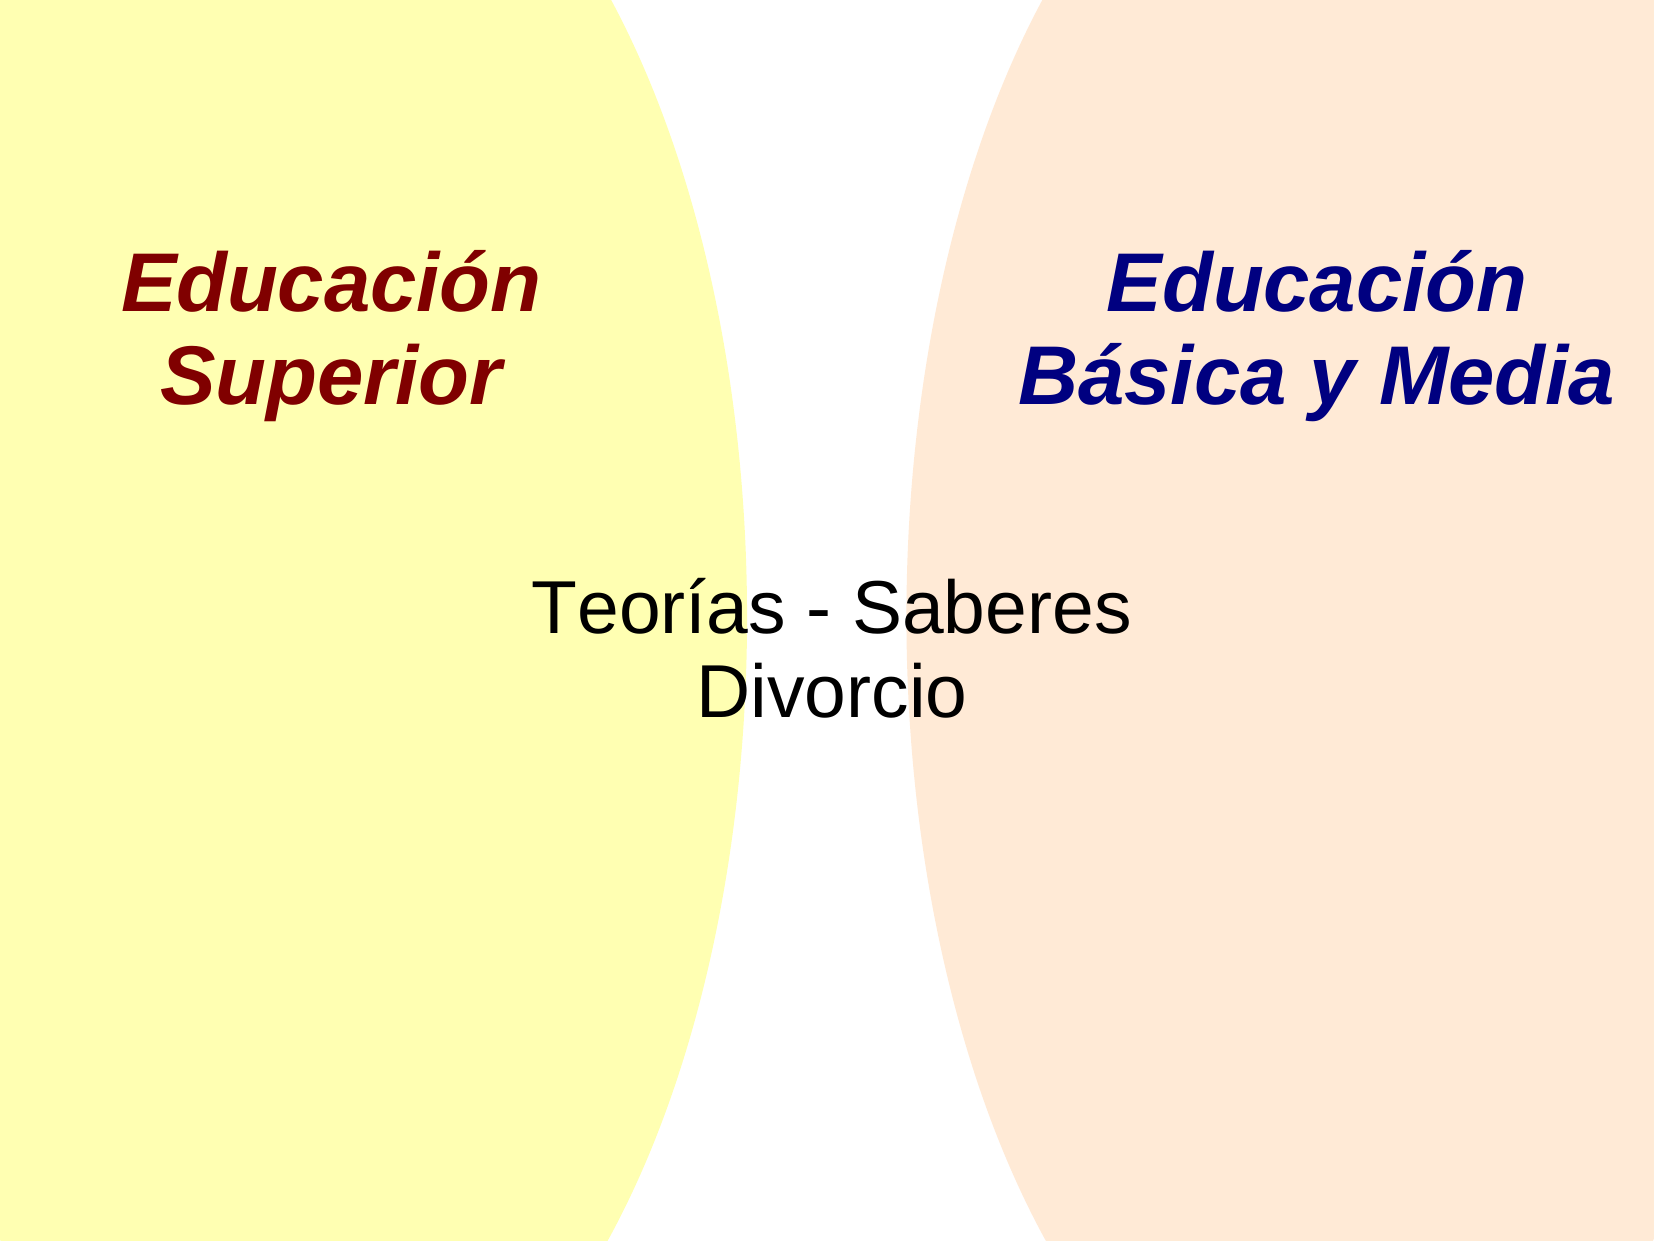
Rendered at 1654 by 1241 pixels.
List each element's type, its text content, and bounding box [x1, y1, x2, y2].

text_box Educación Superior [106, 229, 557, 431]
text_box Teorías - Saberes Divorcio [517, 558, 1137, 742]
text_box [907, 0, 1654, 1241]
text_box [0, 0, 746, 1241]
text_box Educación Básica y Media [1003, 229, 1631, 431]
